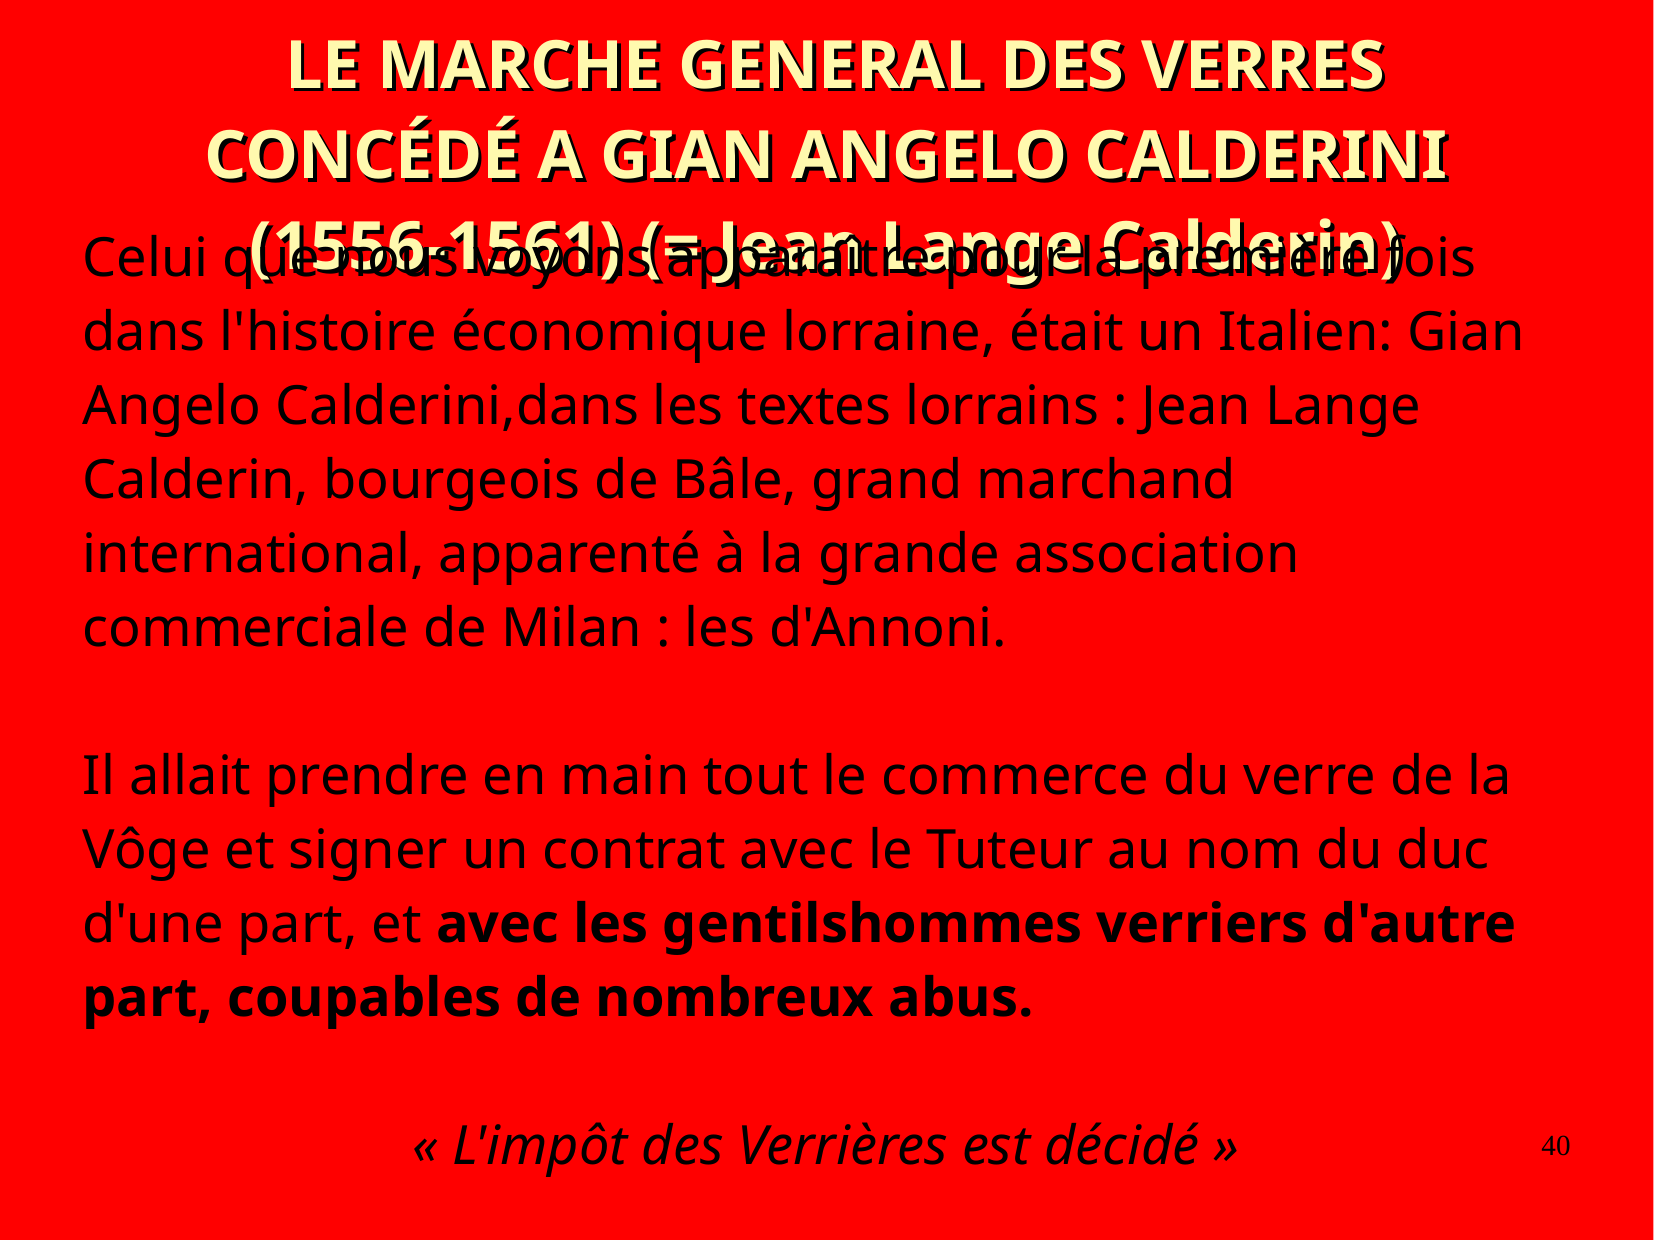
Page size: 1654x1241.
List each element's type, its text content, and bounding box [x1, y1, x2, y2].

subtitle Celui que nous voyons apparaître pour la première fois dans l'histoire économique lorraine, était un Italien: Gian Angelo Calderini,dans les textes lorrains : Jean Lange Calderin, bourgeois de Bâle, grand marchand international, apparenté à la grande association commerciale de Milan : les d'Annoni. Il allait prendre en main tout le commerce du verre de la Vôge et signer un contrat avec le Tuteur au nom du duc d'une part, et avec les gentilshommes verriers d'autre part, coupables de nombreux abus. « L'impôt des Verrières est décidé » [82, 289, 1571, 1110]
title LE MARCHE GENERAL DES VERRES CONCÉDÉ A GIAN ANGELO CALDERINI (1556-1561) (= Jean Lange Calderin) [82, 11, 1571, 289]
